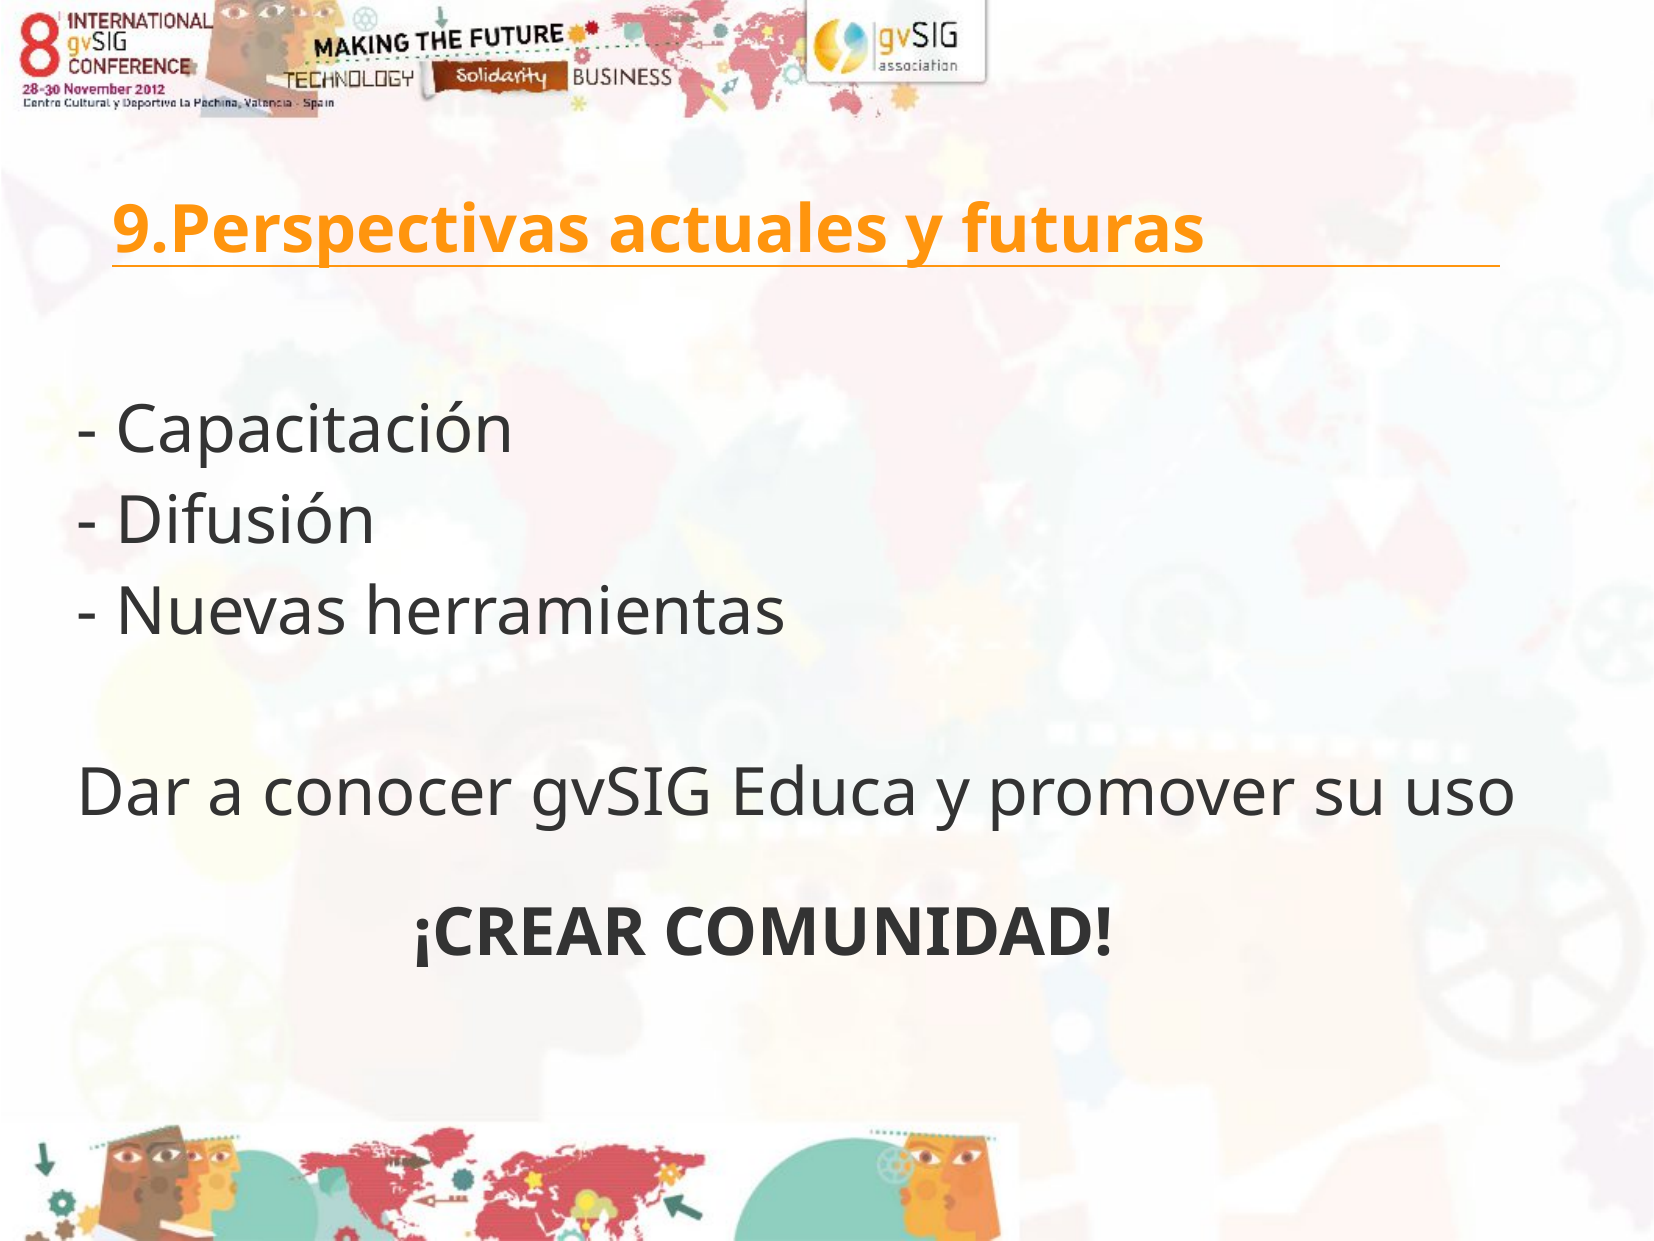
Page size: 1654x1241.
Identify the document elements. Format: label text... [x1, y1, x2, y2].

picture [1, 0, 1654, 1241]
title 9.Perspectivas actuales y futuras [112, 187, 1601, 266]
title - Capacitación - Difusión - Nuevas herramientas Dar a conocer gvSIG Educa y promover su uso [76, 297, 1565, 920]
text_box ¡CREAR COMUNIDAD! [413, 890, 1247, 969]
